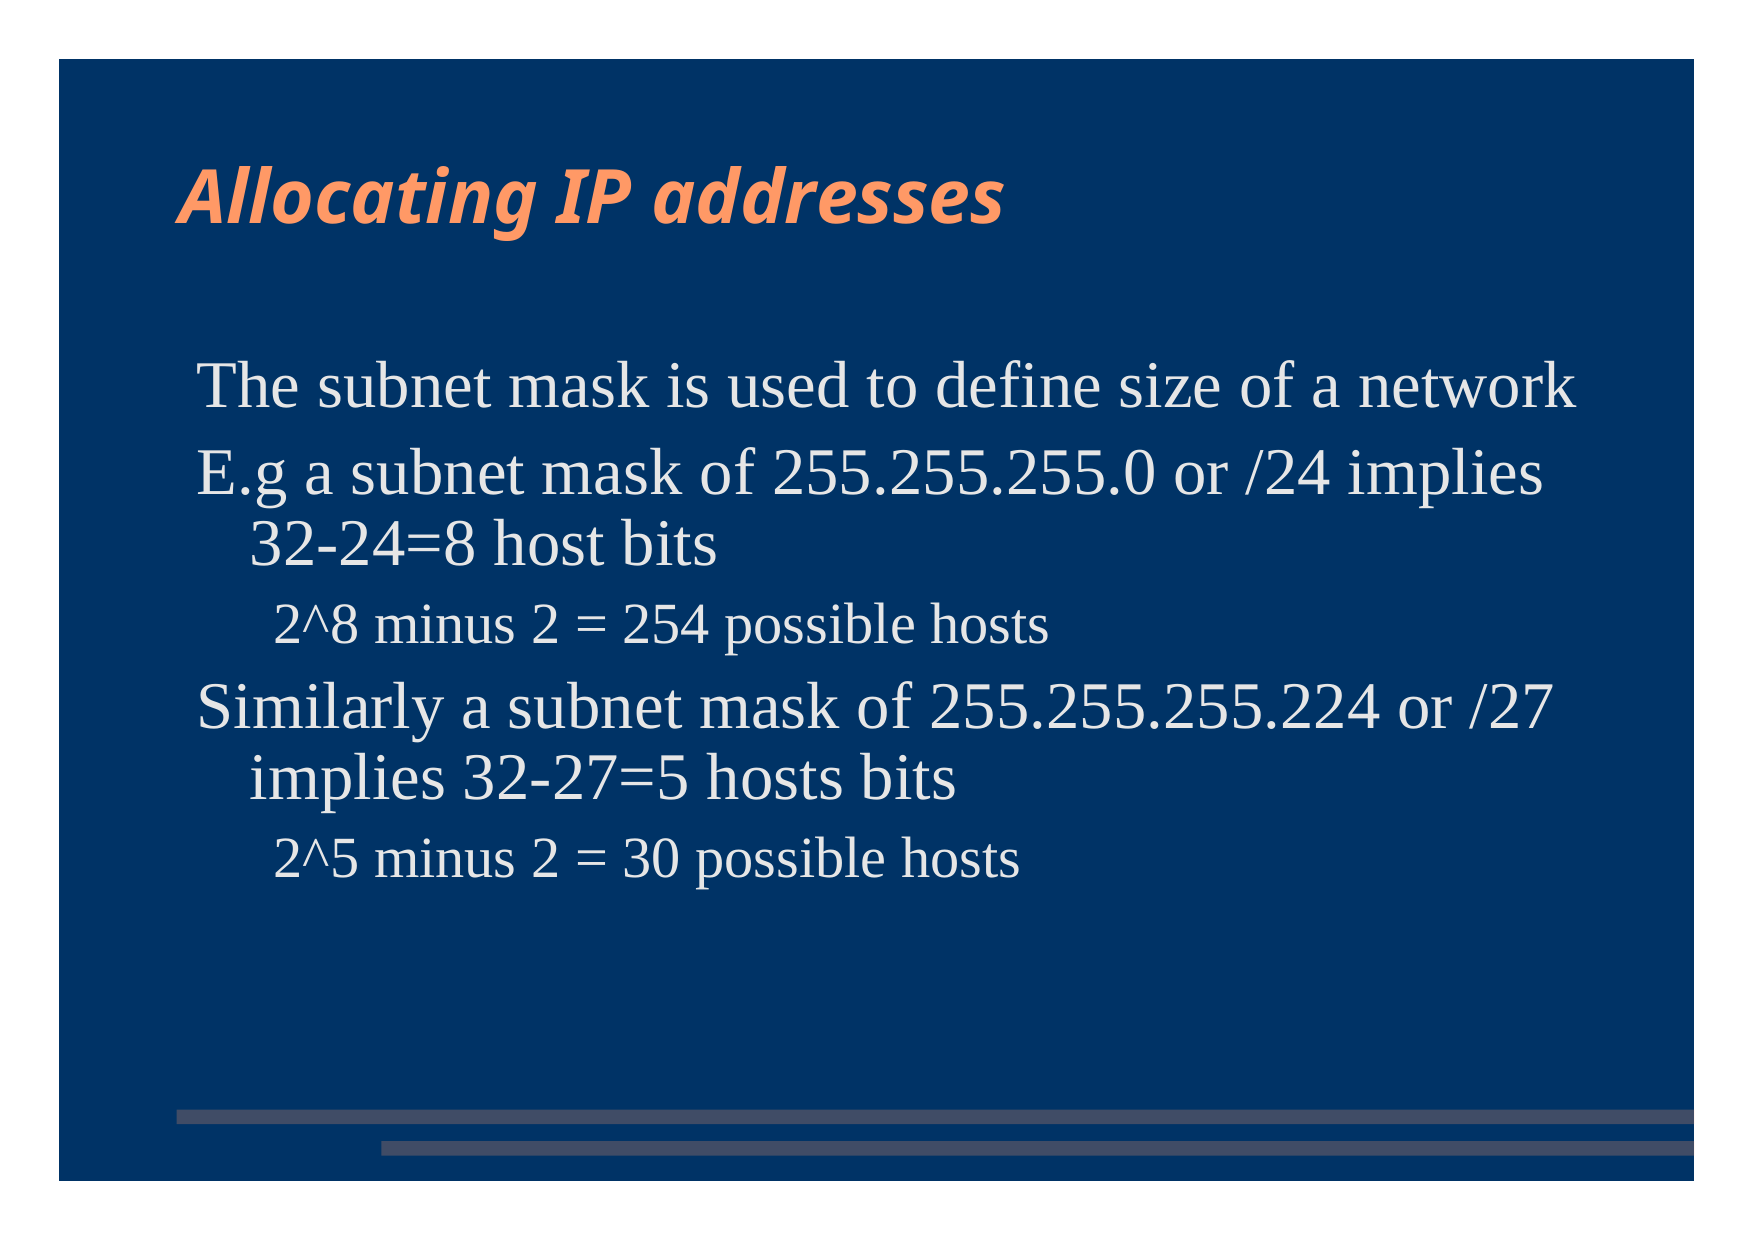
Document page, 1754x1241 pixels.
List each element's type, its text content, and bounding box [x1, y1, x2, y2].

list The subnet mask is used to define size of a network E.g a subnet mask of 255.255.255.0 or /24 implies 32-24=8 host bits 2^8 minus 2 = 254 possible hosts Similarly a subnet mask of 255.255.255.224 or /27 implies 32-27=5 hosts bits 2^5 minus 2 = 30 possible hosts [179, 350, 1603, 1084]
title Allocating IP addresses [179, 100, 1576, 289]
